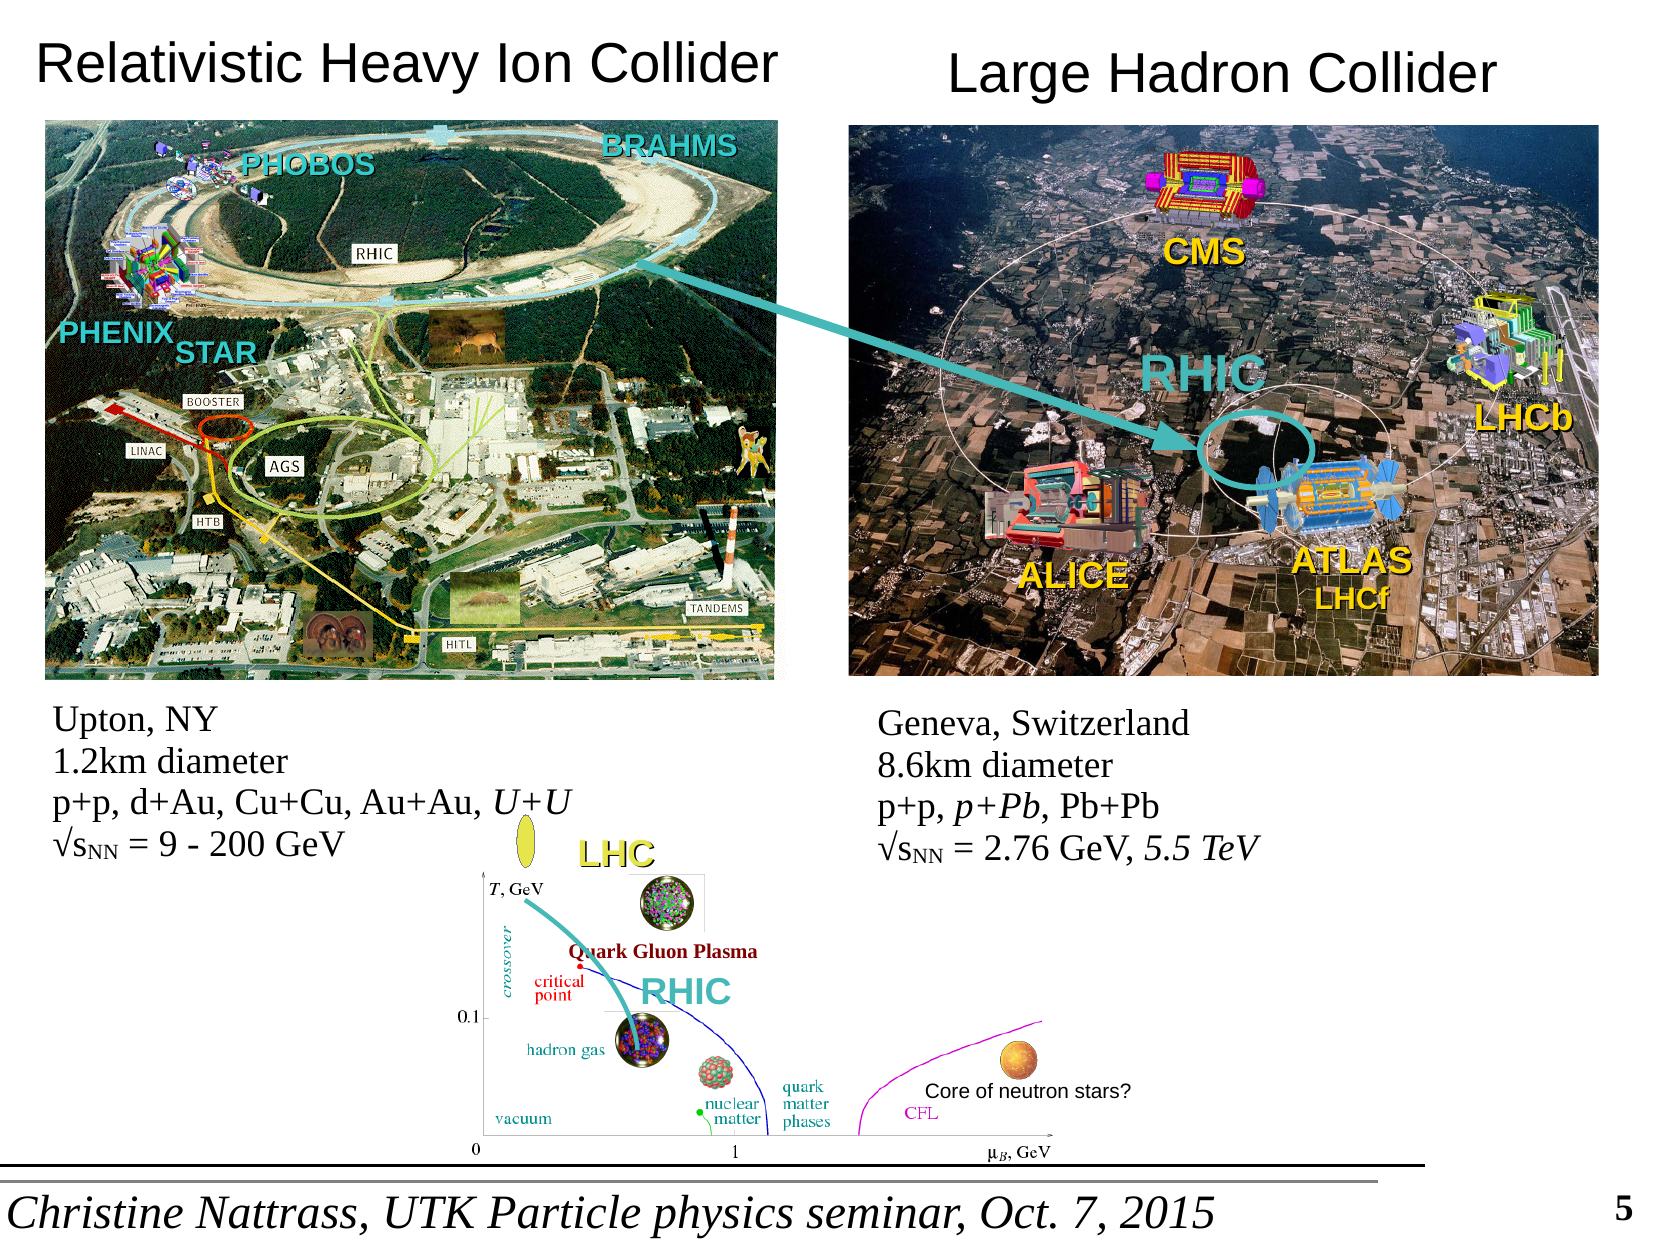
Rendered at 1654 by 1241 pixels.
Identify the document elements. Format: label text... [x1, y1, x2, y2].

text_box STAR [159, 345, 326, 379]
text_box Upton, NY 1.2km diameter p+p, d+Au, Cu+Cu, Au+Au, U+U √sNN = 9 - 200 GeV [37, 690, 825, 885]
picture [45, 120, 788, 680]
text_box RHIC [1124, 337, 1313, 411]
text_box [516, 814, 535, 868]
text_box Relativistic Heavy Ion Collider [33, 12, 782, 115]
text_box LHCb [1458, 389, 1599, 447]
text_box PHENIX [43, 308, 217, 359]
text_box Quark Gluon Plasma [551, 932, 599, 971]
text_box Geneva, Switzerland 8.6km diameter p+p, p+Pb, Pb+Pb √sNN = 2.76 GeV, 5.5 TeV [862, 694, 1613, 889]
text_box BRAHMS [586, 120, 774, 171]
text_box ATLAS LHCf [1261, 531, 1443, 624]
text_box ALICE [1002, 546, 1181, 604]
text_box Quark Gluon Plasma [572, 932, 776, 971]
picture [457, 871, 1053, 1163]
picture [848, 125, 1599, 677]
text_box Large Hadron Collider [848, 21, 1597, 124]
picture [1204, 416, 1309, 484]
text_box RHIC [625, 963, 776, 1020]
text_box Core of neutron stars? [910, 1072, 1147, 1111]
text_box PHOBOS [267, 139, 420, 190]
text_box CMS [1147, 222, 1287, 280]
text_box LHC [562, 824, 788, 882]
